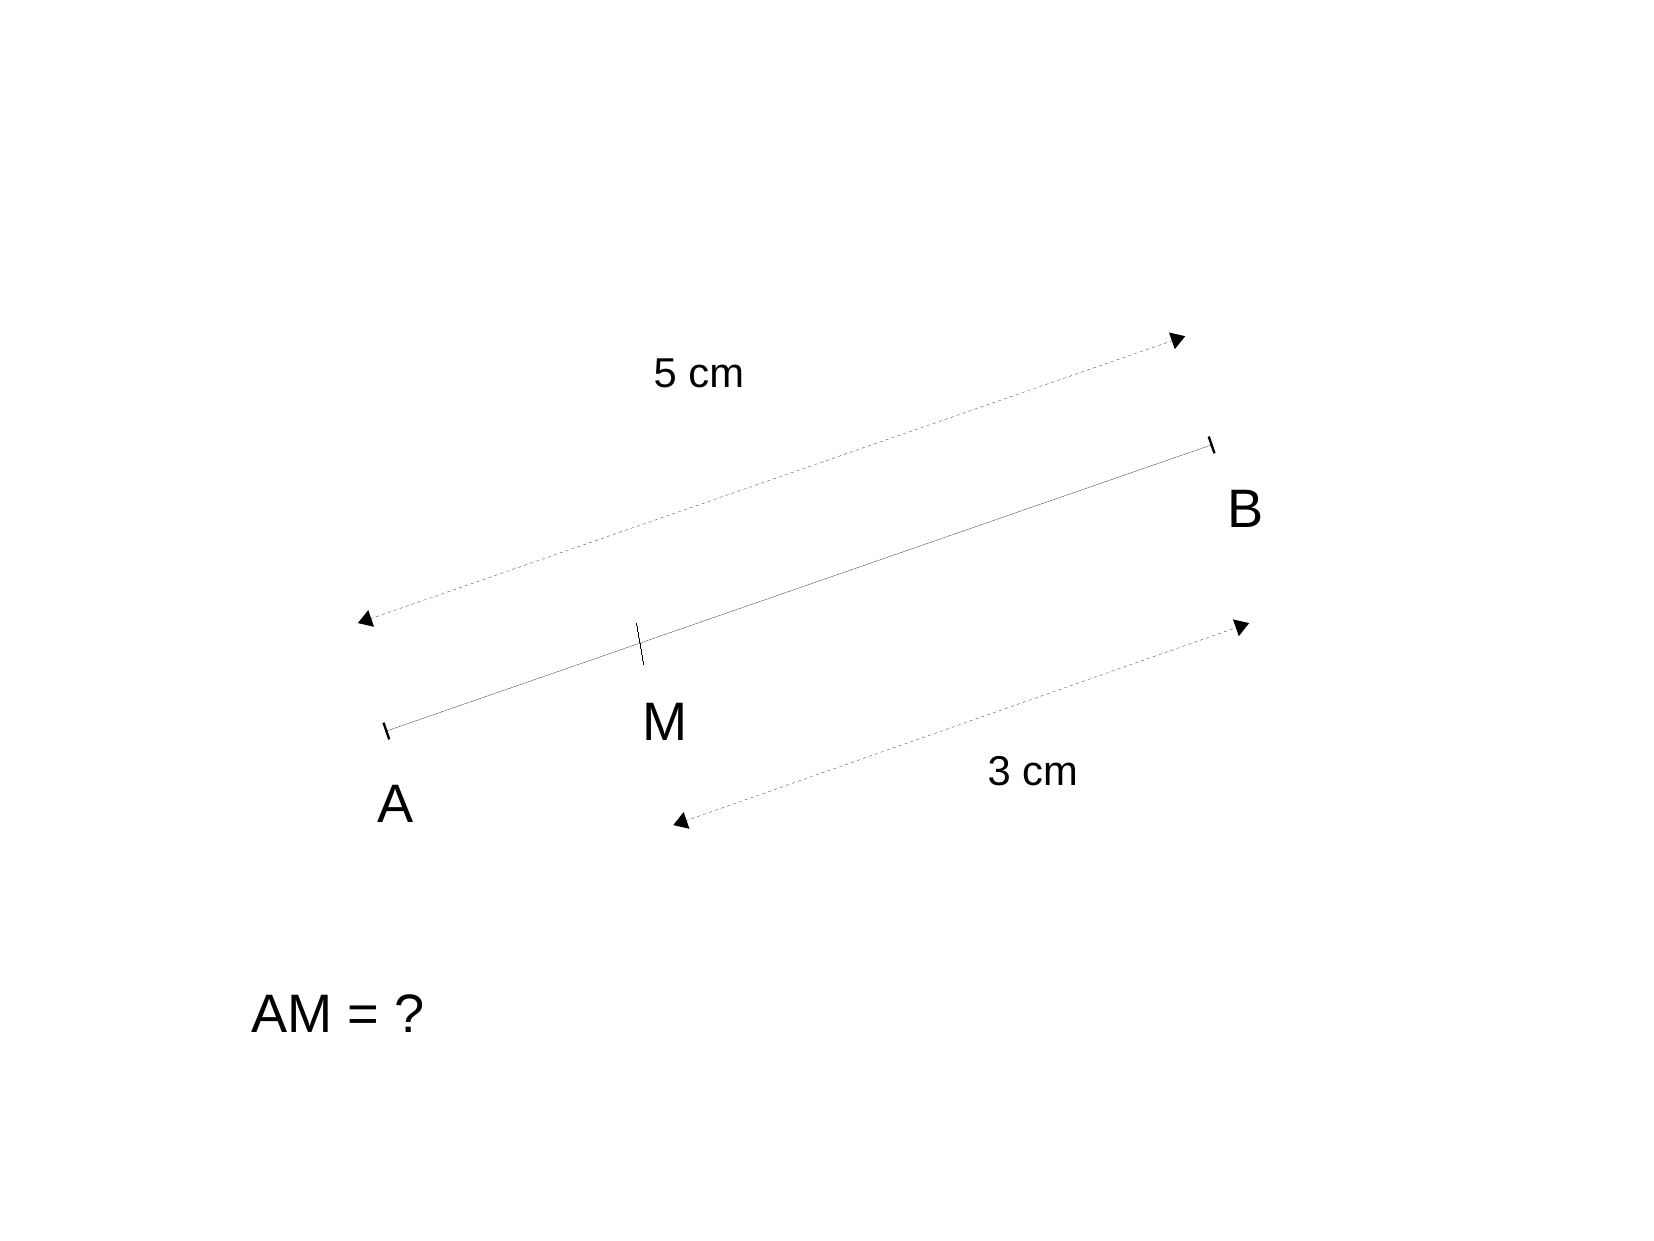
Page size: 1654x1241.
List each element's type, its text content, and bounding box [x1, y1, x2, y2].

text_box 5 cm [638, 341, 873, 447]
text_box A [362, 766, 461, 908]
text_box 3 cm [972, 740, 1206, 845]
text_box B [1212, 470, 1311, 612]
text_box M [627, 684, 726, 826]
text_box AM = ? [236, 976, 1418, 1052]
